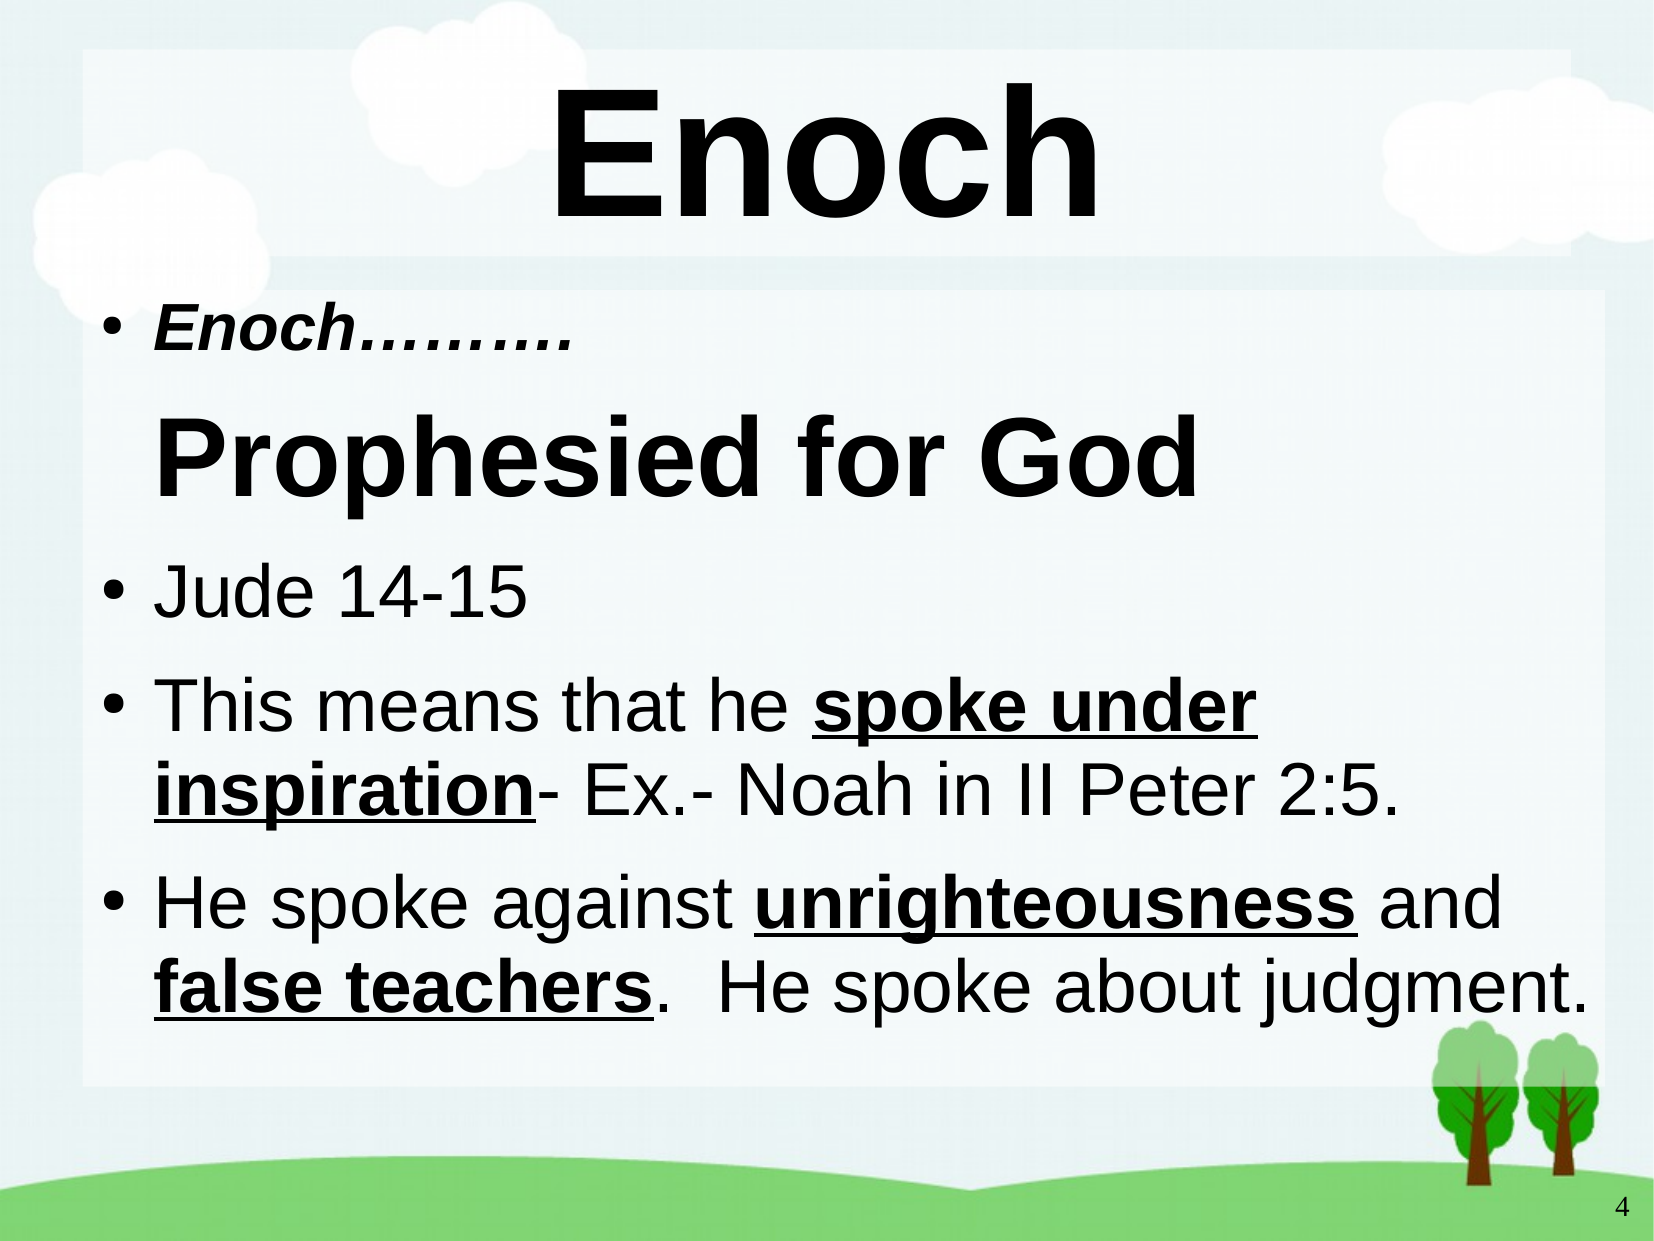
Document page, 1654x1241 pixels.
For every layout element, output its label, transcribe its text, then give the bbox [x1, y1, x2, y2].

picture [0, 0, 1654, 1241]
title Enoch [82, 49, 1571, 257]
list Enoch………. Prophesied for God Jude 14-15 This means that he spoke under inspiration- Ex.- Noah in II Peter 2:5. He spoke against unrighteousness and false teachers. He spoke about judgment. [82, 290, 1606, 1087]
